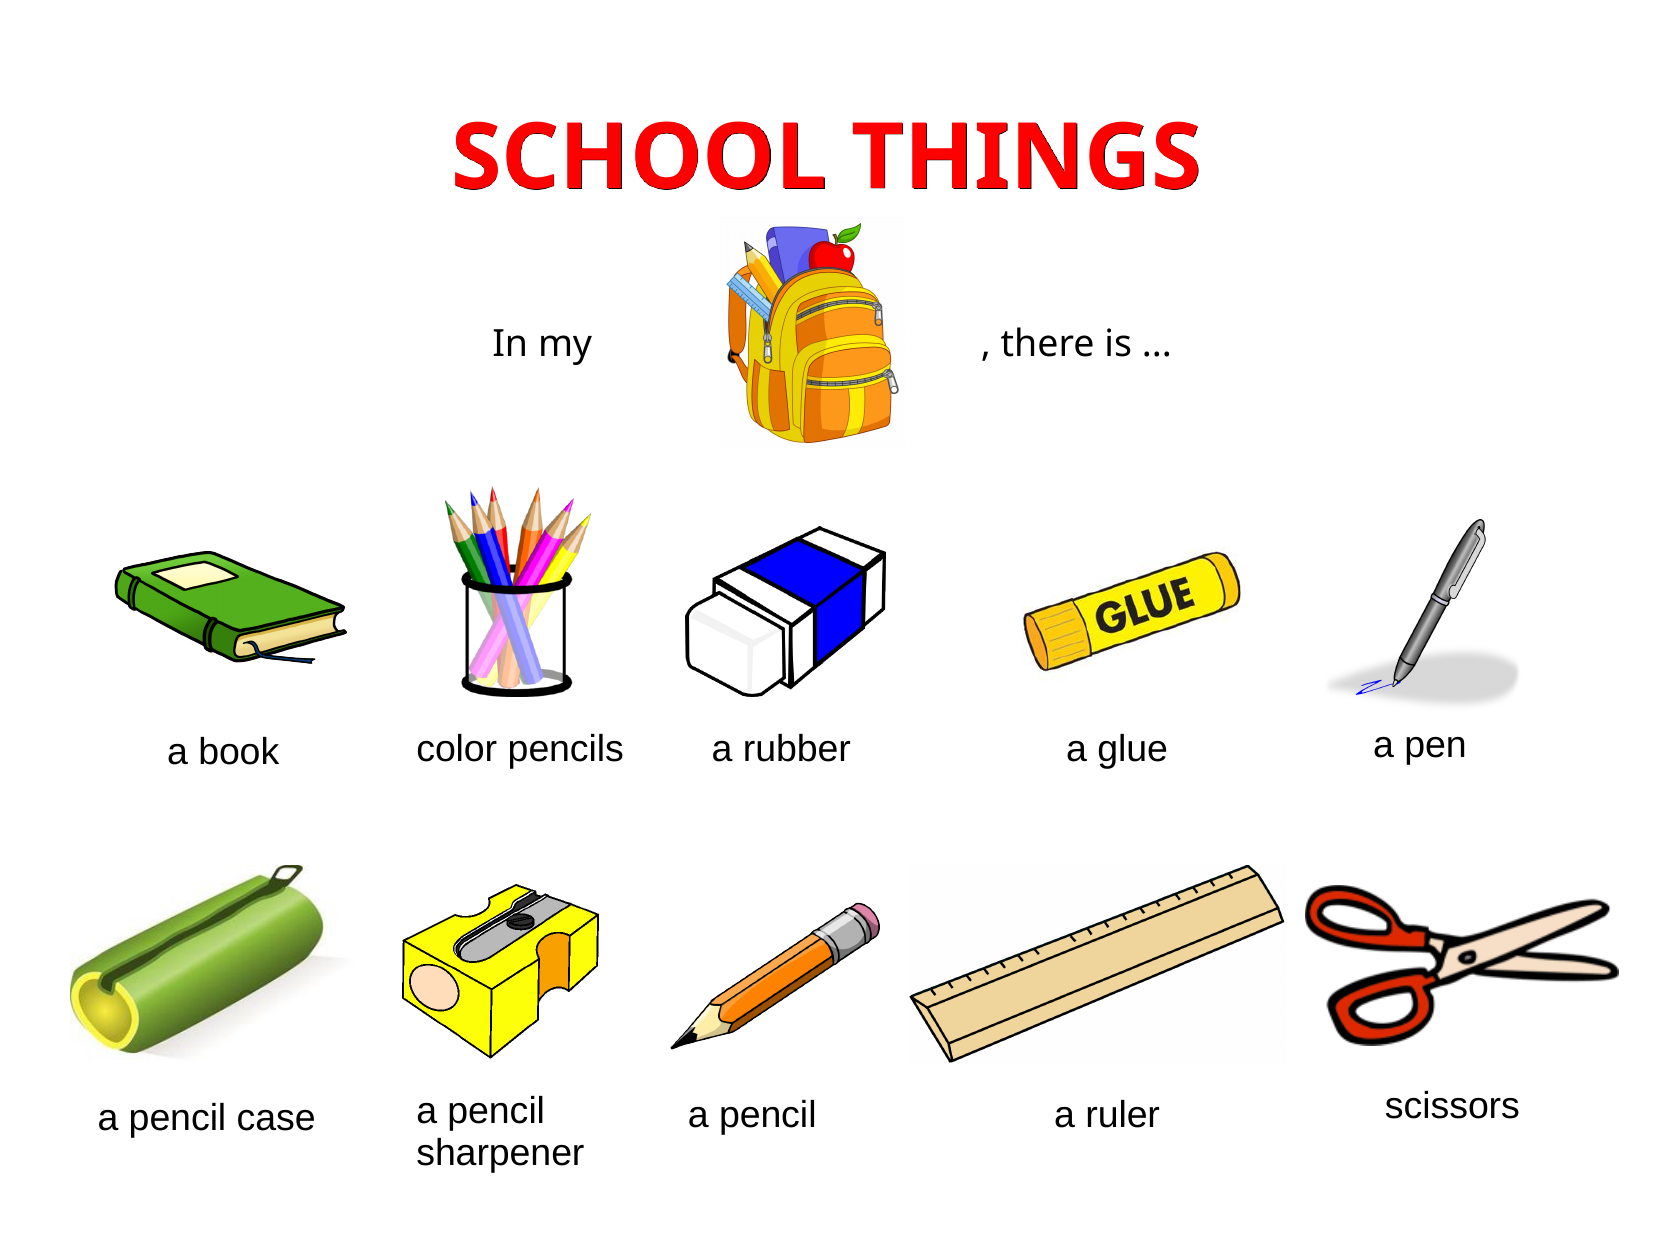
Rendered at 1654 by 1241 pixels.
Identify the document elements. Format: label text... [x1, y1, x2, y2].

text_box In my , there is ... [477, 309, 1214, 371]
picture [1305, 885, 1619, 1046]
picture [70, 865, 355, 1063]
text_box a glue [1051, 720, 1288, 778]
picture [445, 486, 591, 697]
text_box a pencil case [82, 1088, 331, 1146]
title SCHOOL THINGS [82, 49, 1571, 257]
text_box color pencils [401, 720, 650, 778]
picture [1022, 502, 1241, 721]
picture [720, 371, 905, 449]
text_box a pen [1358, 716, 1583, 773]
text_box a book [141, 722, 414, 780]
picture [685, 526, 886, 697]
picture [377, 850, 628, 1083]
text_box a pencil [673, 1086, 981, 1144]
picture [720, 217, 905, 309]
picture [1311, 519, 1533, 717]
picture [661, 890, 889, 1062]
text_box a rubber [696, 720, 875, 778]
text_box a ruler [1039, 1086, 1264, 1144]
picture [909, 865, 1286, 1063]
text_box scissors [1370, 1077, 1619, 1134]
picture [108, 543, 355, 674]
text_box a pencil sharpener [401, 1082, 615, 1182]
